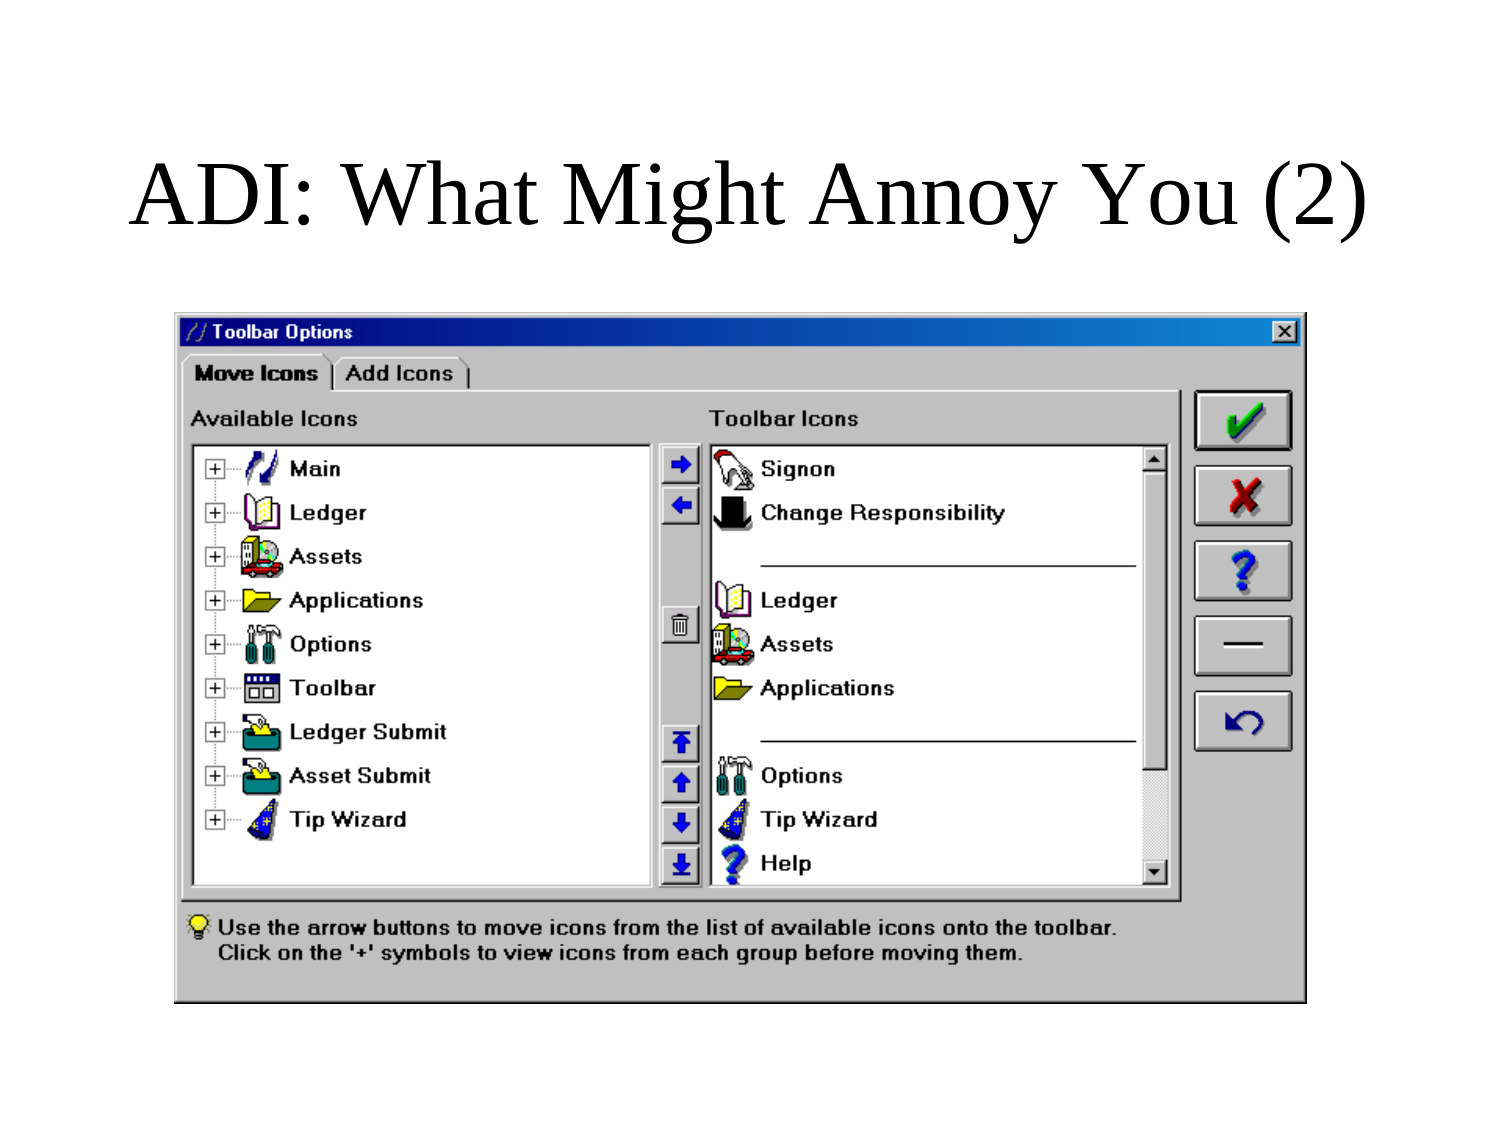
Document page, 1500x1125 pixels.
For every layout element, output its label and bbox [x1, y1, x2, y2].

picture [174, 312, 1307, 1004]
